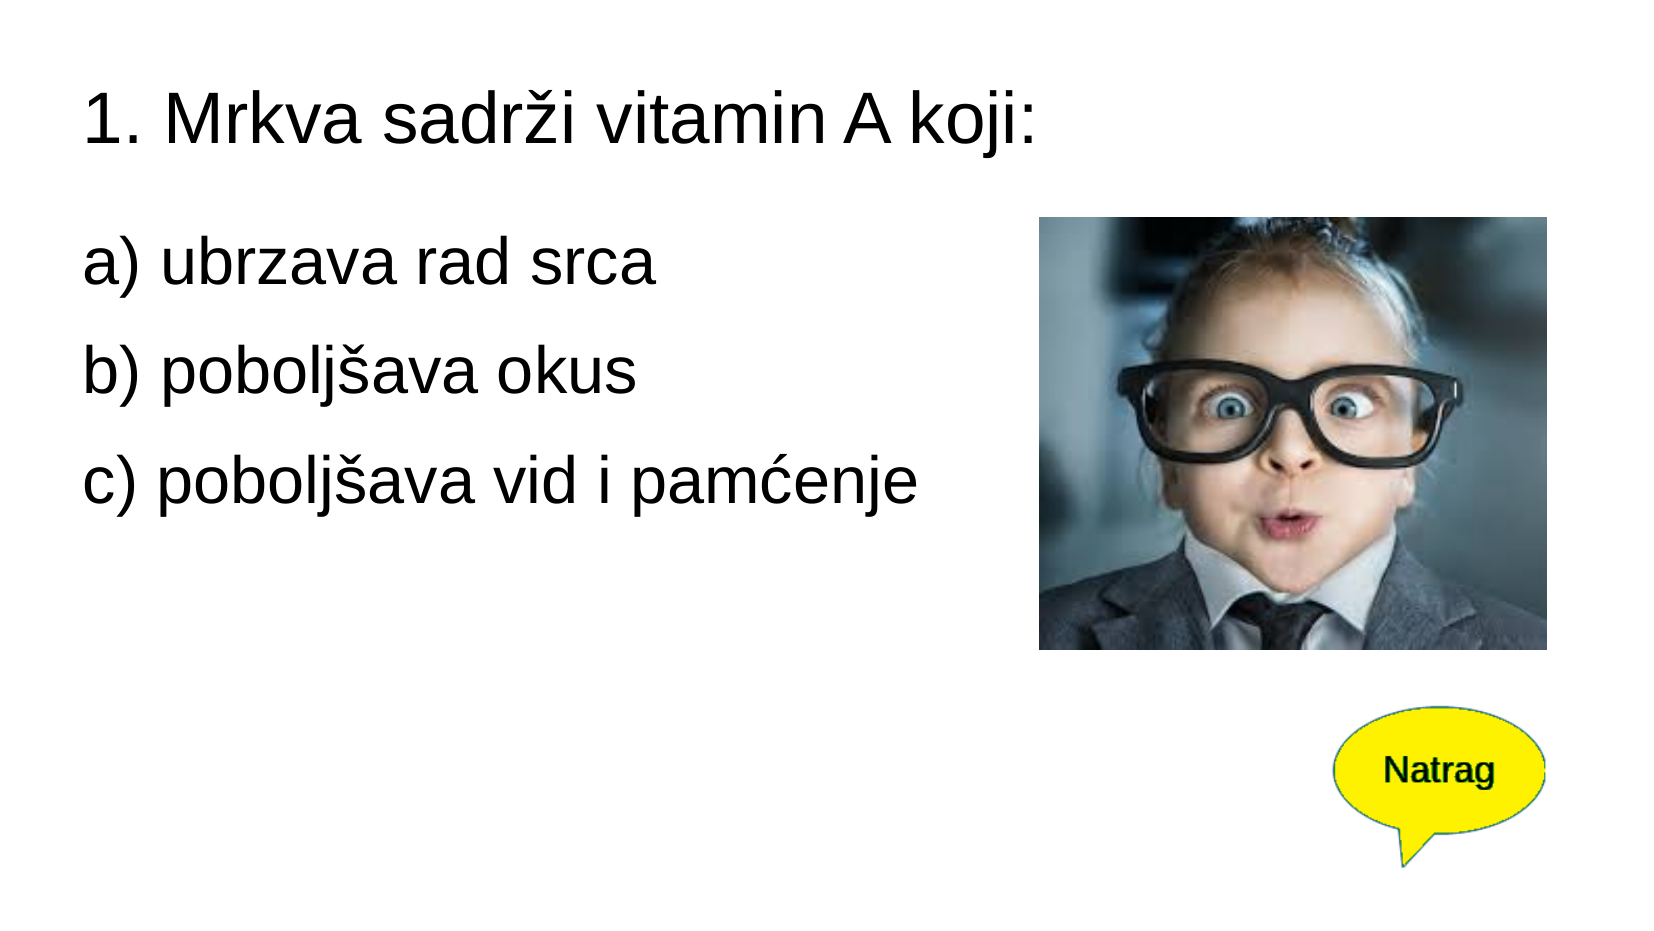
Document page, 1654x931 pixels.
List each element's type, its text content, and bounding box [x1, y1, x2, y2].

picture [1039, 217, 1547, 650]
list a) ubrzava rad srca b) poboljšava okus c) poboljšava vid i pamćenje [82, 217, 1039, 532]
picture [1299, 691, 1558, 875]
title 1. Mrkva sadrži vitamin A koji: [82, 37, 1571, 193]
